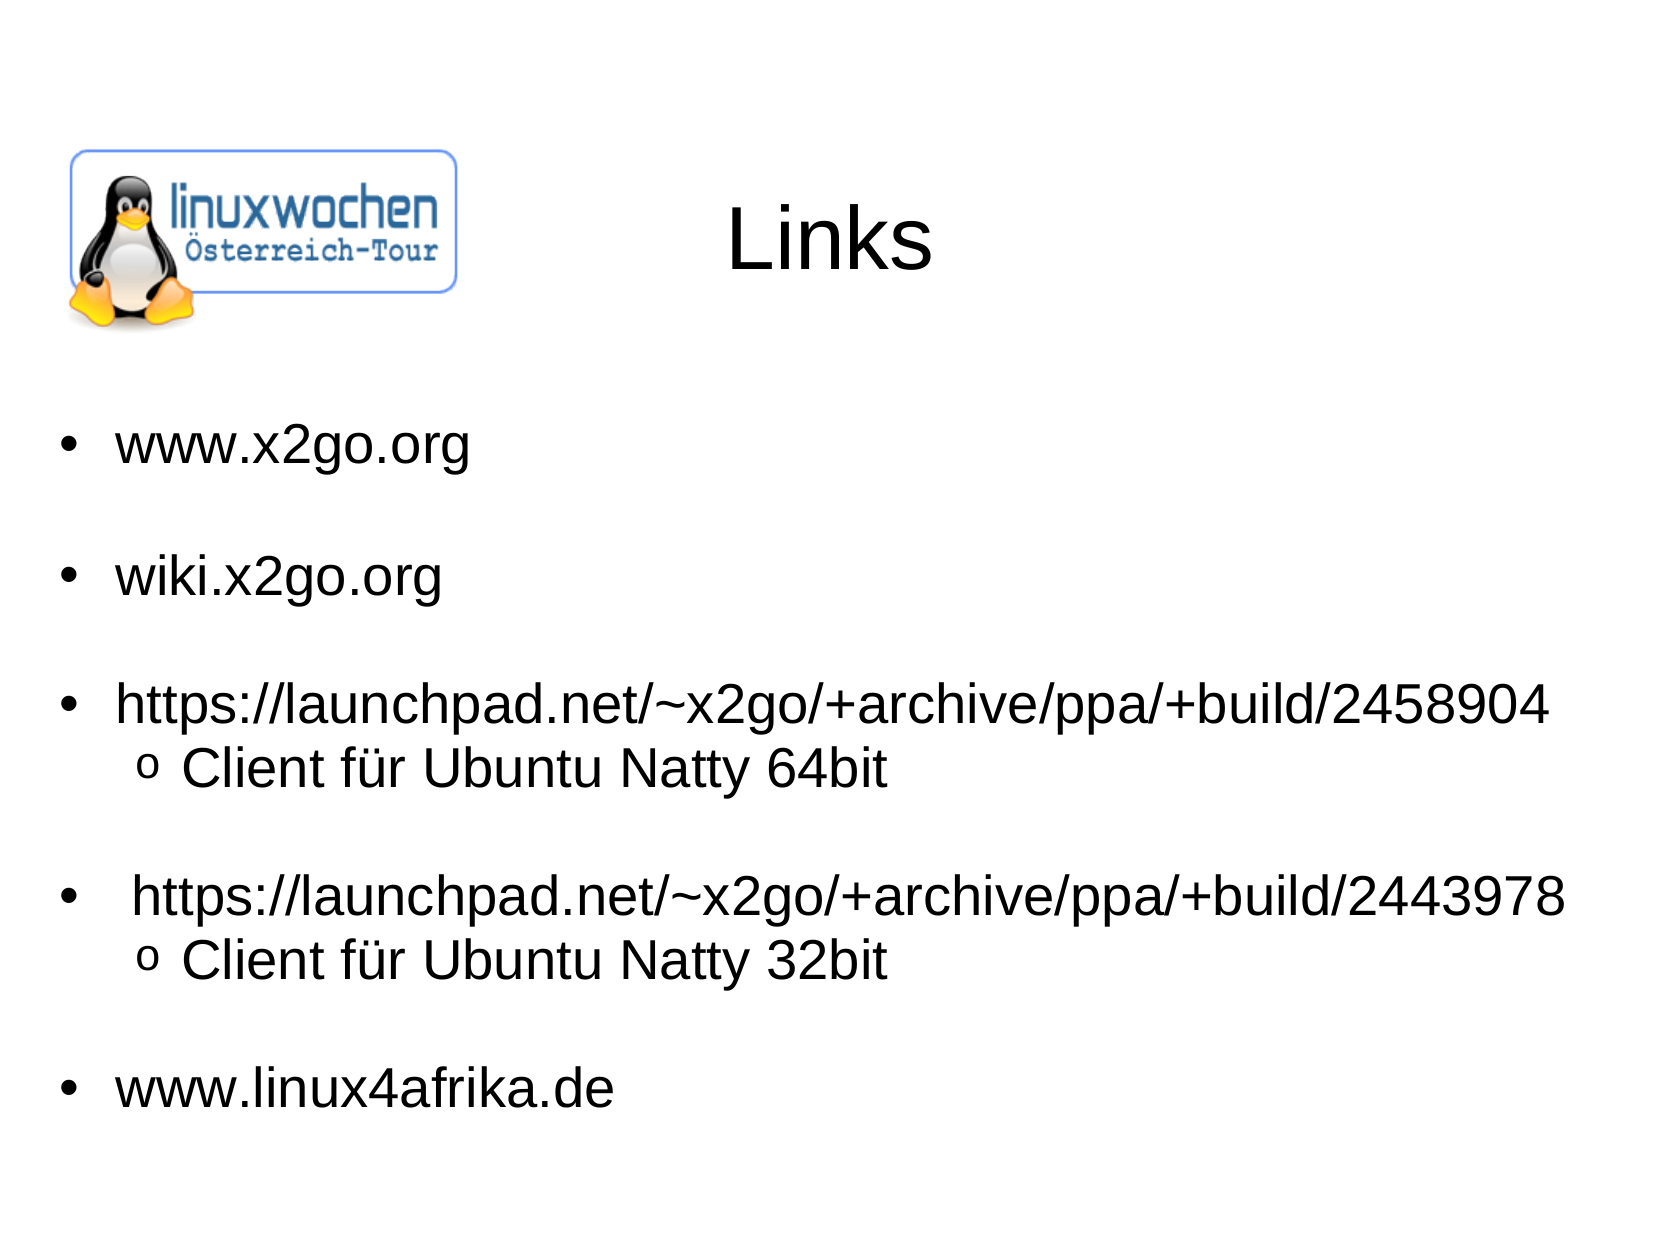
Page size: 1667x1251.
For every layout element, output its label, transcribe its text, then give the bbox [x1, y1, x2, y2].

title Links [37, 187, 1623, 338]
list www.x2go.org wiki.x2go.org https://launchpad.net/~x2go/+archive/ppa/+build/2458904 Client für Ubuntu Natty 64bit https://launchpad.net/~x2go/+archive/ppa/+build/2443978 Client für Ubuntu Natty 32bit www.linux4afrika.de [40, 412, 1627, 1201]
picture [37, 129, 472, 187]
